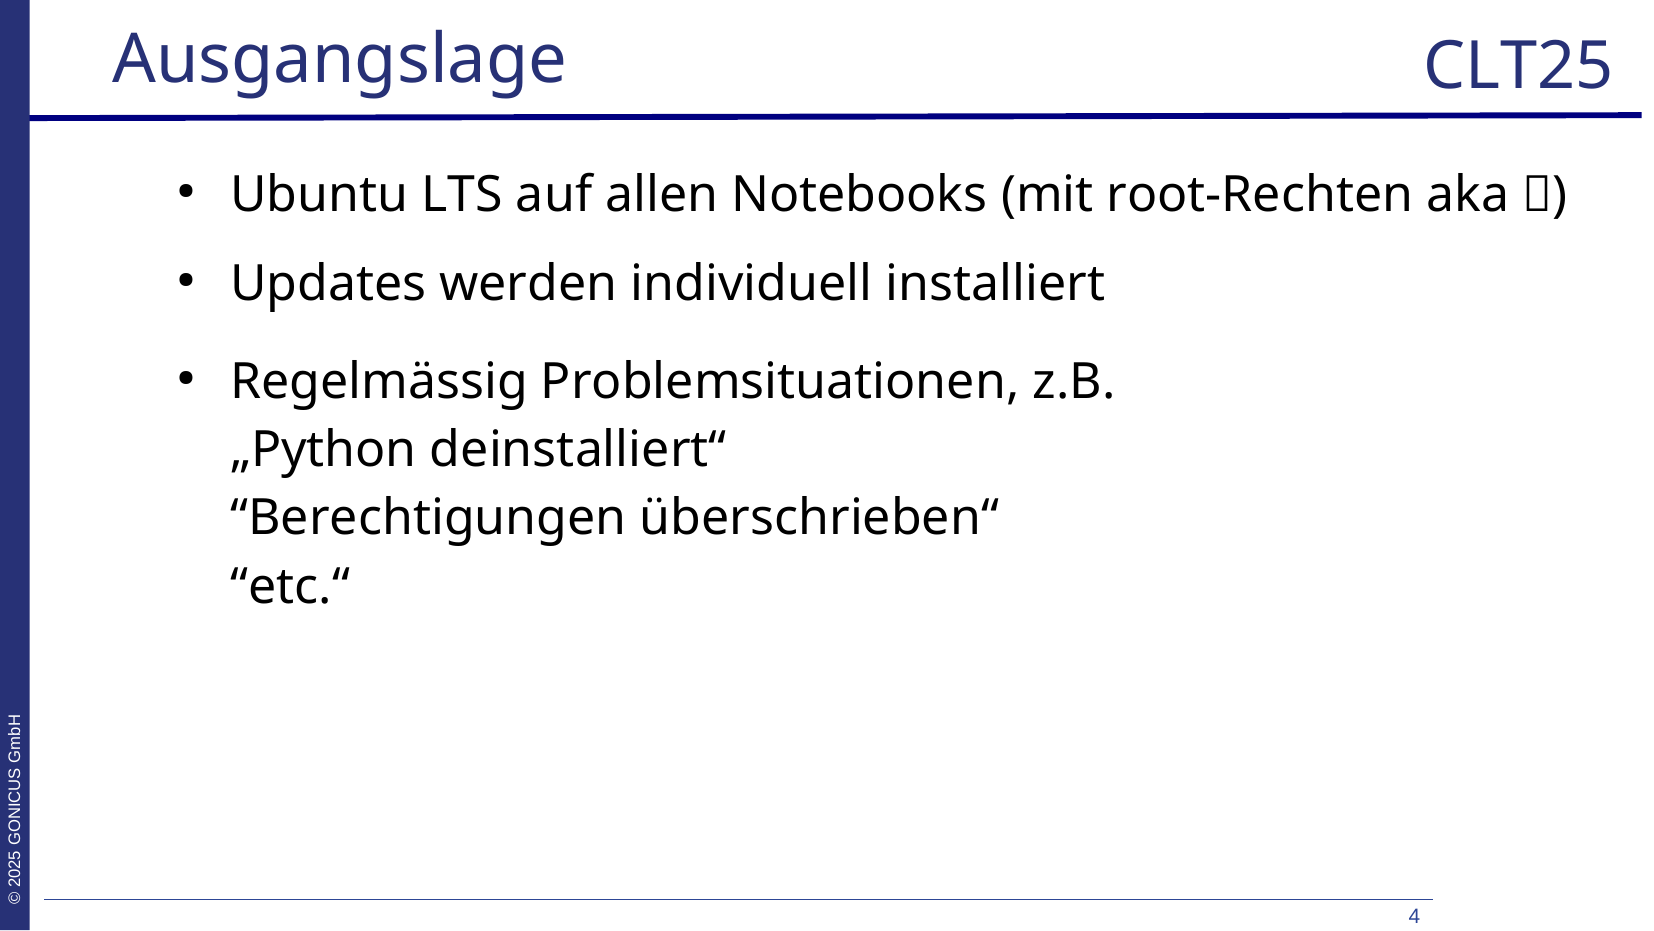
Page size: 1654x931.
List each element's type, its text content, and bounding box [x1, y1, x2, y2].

title Ausgangslage [112, 0, 1525, 134]
list Ubuntu LTS auf allen Notebooks (mit root-Rechten aka 🤠) Updates werden individuell installiert Regelmässig Problemsituationen, z.B. „Python deinstalliert“ “Berechtigungen überschrieben“ “etc.“ [88, 119, 1590, 931]
